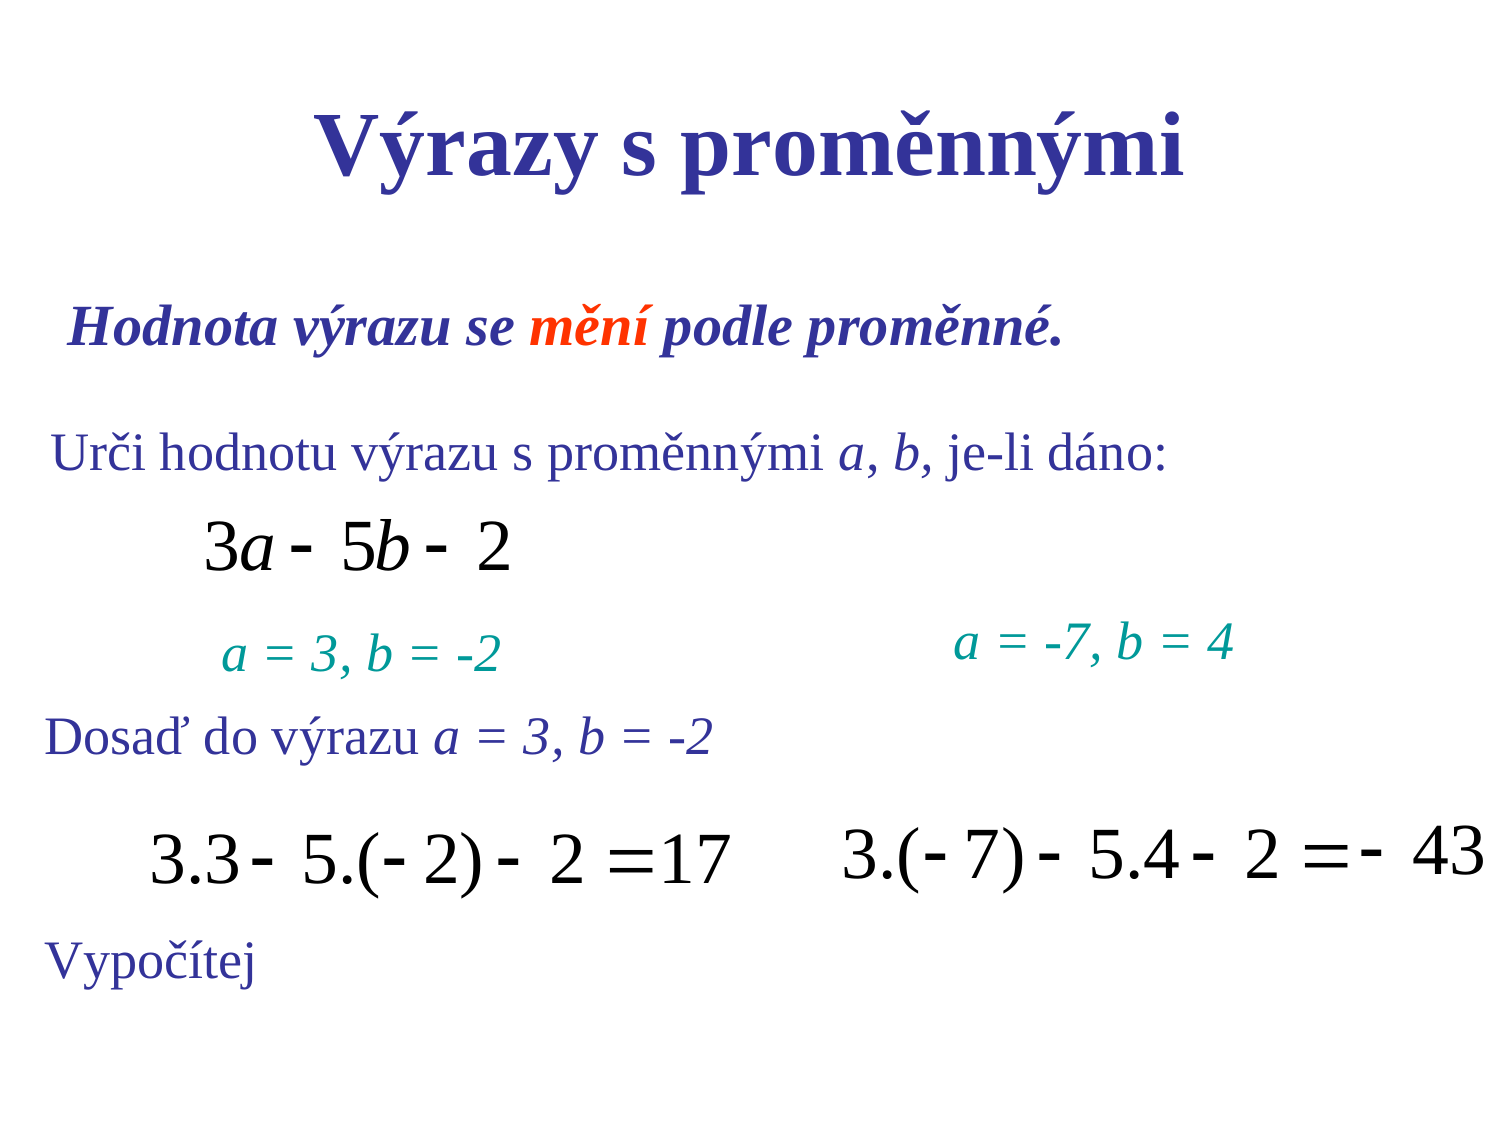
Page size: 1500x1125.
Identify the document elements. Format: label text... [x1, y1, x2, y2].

chart [140, 816, 748, 915]
text_box a = 3, b = -2 [206, 609, 550, 691]
chart [832, 807, 1496, 909]
text_box Dosaď do výrazu a = 3, b = -2 [29, 692, 1500, 773]
text_box Urči hodnotu výrazu s proměnnými a, b, je-li dáno: [35, 408, 1500, 490]
title Výrazy s proměnnými [75, 45, 1426, 233]
text_box Hodnota výrazu se mění podle proměnné. [53, 278, 1424, 365]
text_box Vypočítej [29, 916, 1500, 998]
chart [194, 503, 526, 590]
text_box a = -7, b = 4 [939, 597, 1282, 679]
